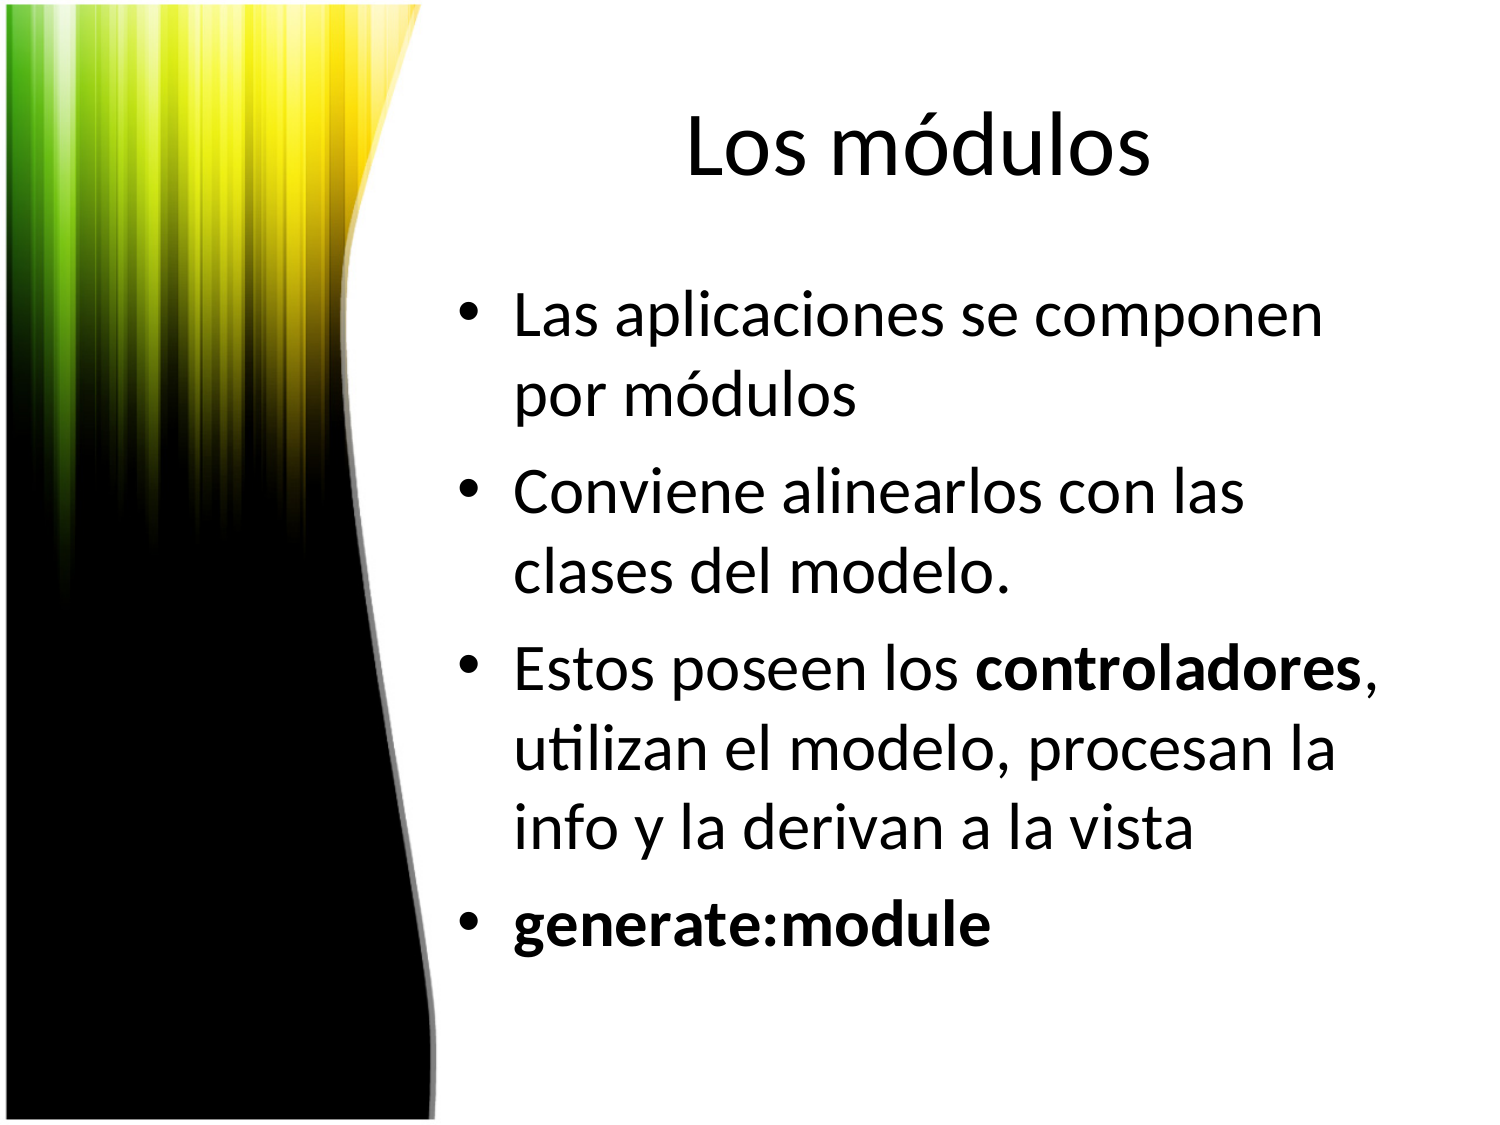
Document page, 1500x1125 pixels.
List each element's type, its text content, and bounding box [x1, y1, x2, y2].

title Los módulos [413, 20, 1426, 257]
picture [0, 0, 1500, 1125]
list Las aplicaciones se componen por módulos Conviene alinearlos con las clases del modelo. Estos poseen los controladores, utilizan el modelo, procesan la info y la derivan a la vista generate:module [442, 262, 1426, 1048]
